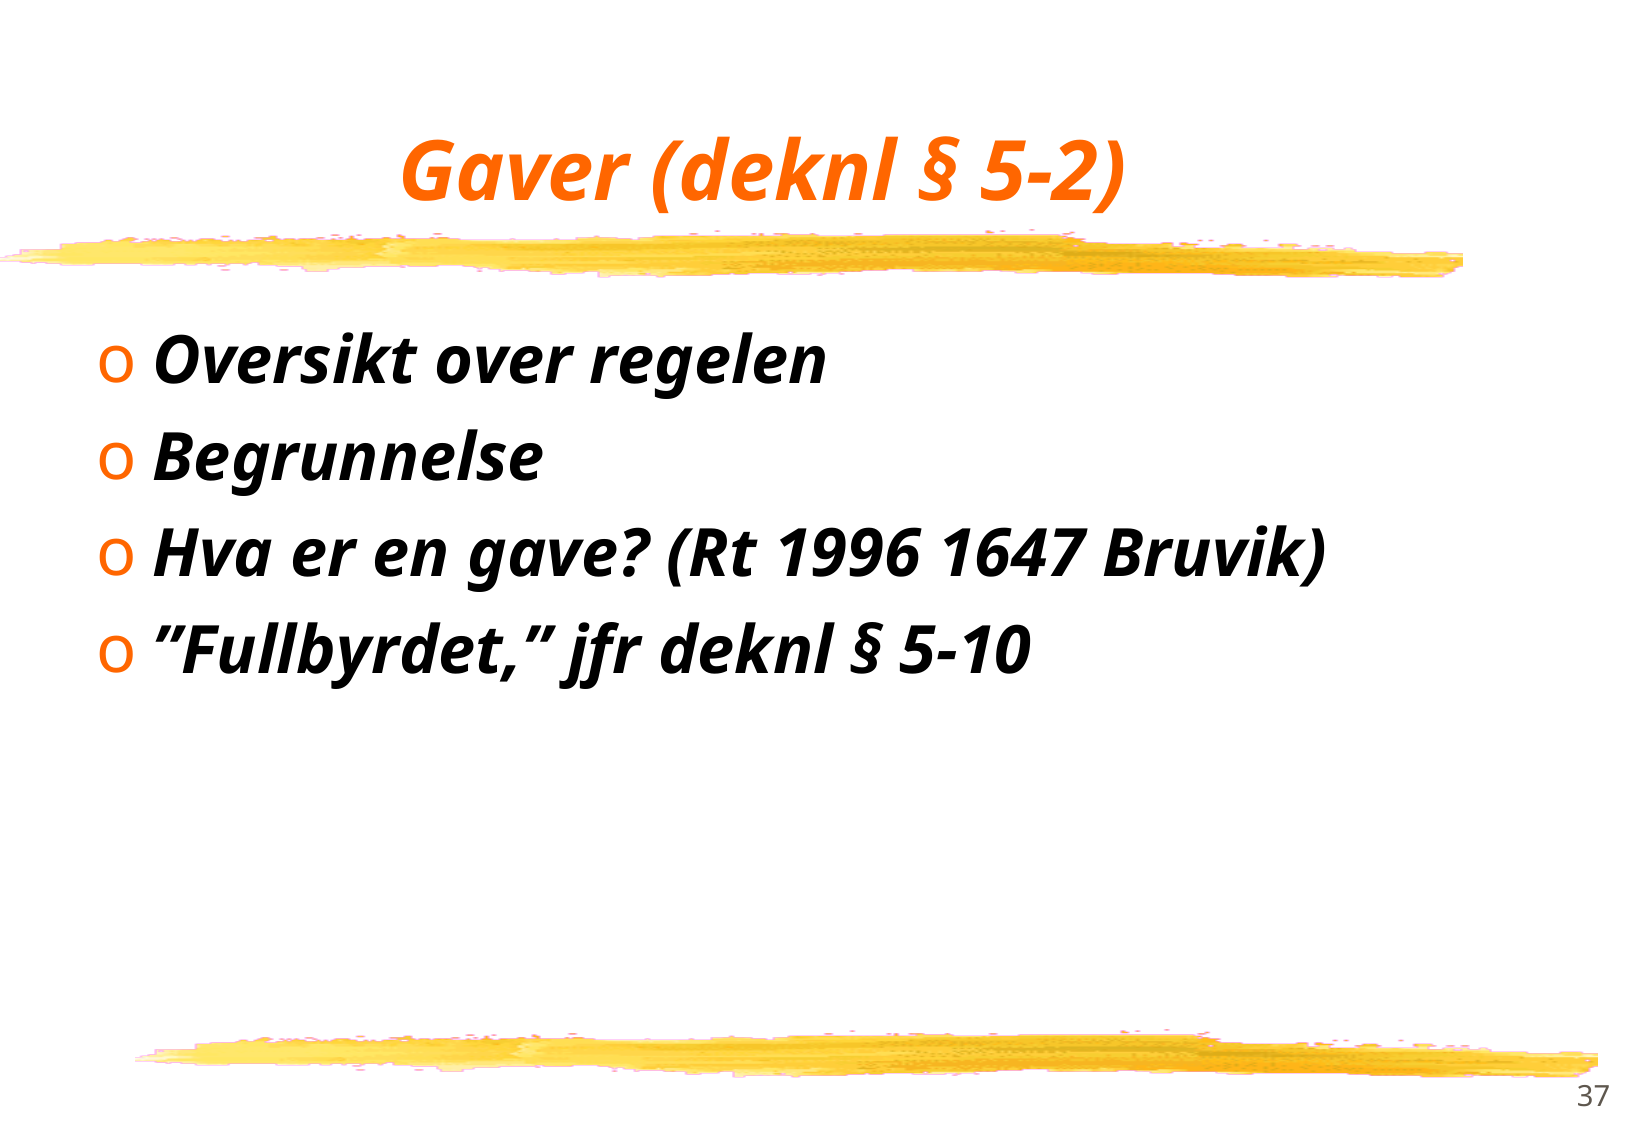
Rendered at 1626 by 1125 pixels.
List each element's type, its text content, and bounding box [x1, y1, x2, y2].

title Gaver (deknl § 5-2) [72, 37, 1454, 225]
picture [135, 1024, 1598, 1088]
picture [0, 224, 1463, 288]
list Oversikt over regelen Begrunnelse Hva er en gave? (Rt 1996 1647 Bruvik) ”Fullbyrdet,” jfr deknl § 5-10 [81, 309, 1535, 1001]
text_box <number> [1516, 1050, 1626, 1125]
